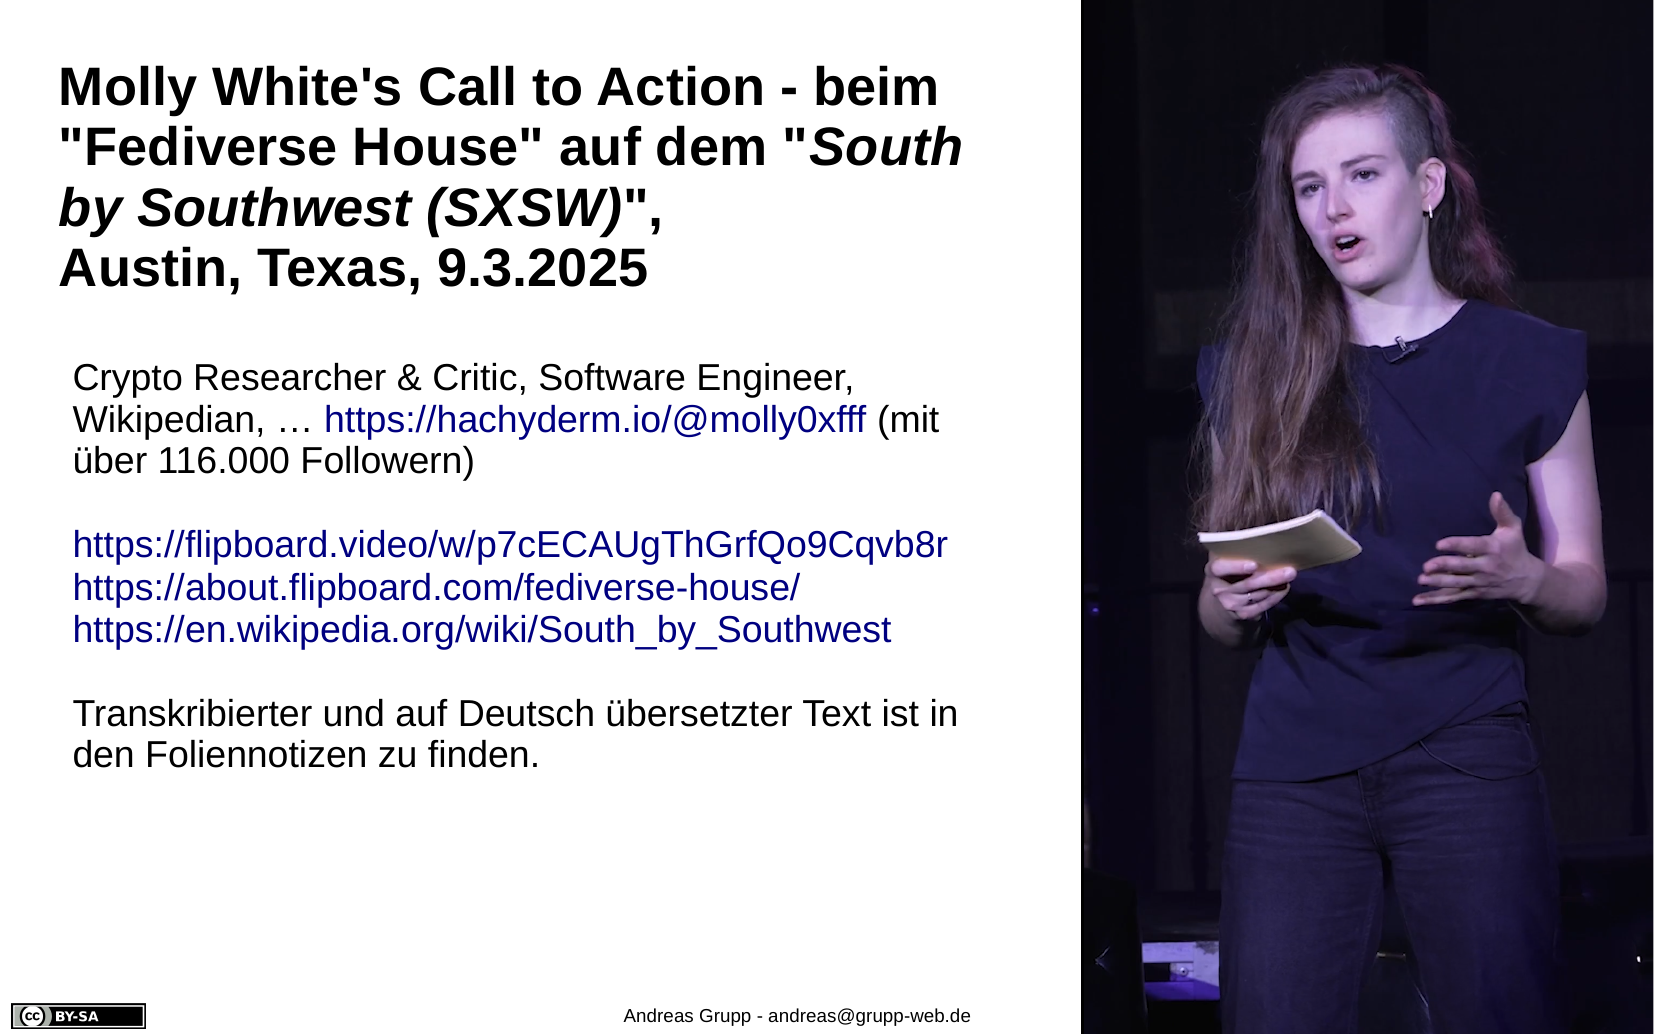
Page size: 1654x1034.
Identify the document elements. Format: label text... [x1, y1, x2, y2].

picture [1081, 0, 1654, 1034]
title Molly White's Call to Action - beim "Fediverse House" auf dem "South by Southwest (SXSW)", Austin, Texas, 9.3.2025 [59, 56, 975, 299]
text_box Crypto Researcher & Critic, Software Engineer, Wikipedian, … https://hachyderm.io/@molly0xfff (mit über 116.000 Followern) https://flipboard.video/w/p7cECAUgThGrfQo9Cqvb8r https://about.flipboard.com/fediverse-house/ https://en.wikipedia.org/wiki/South_by_Southwest Transkribierter und auf Deutsch übersetzter Text ist in den Foliennotizen zu finden. [57, 348, 1034, 784]
picture [11, 1003, 146, 1029]
